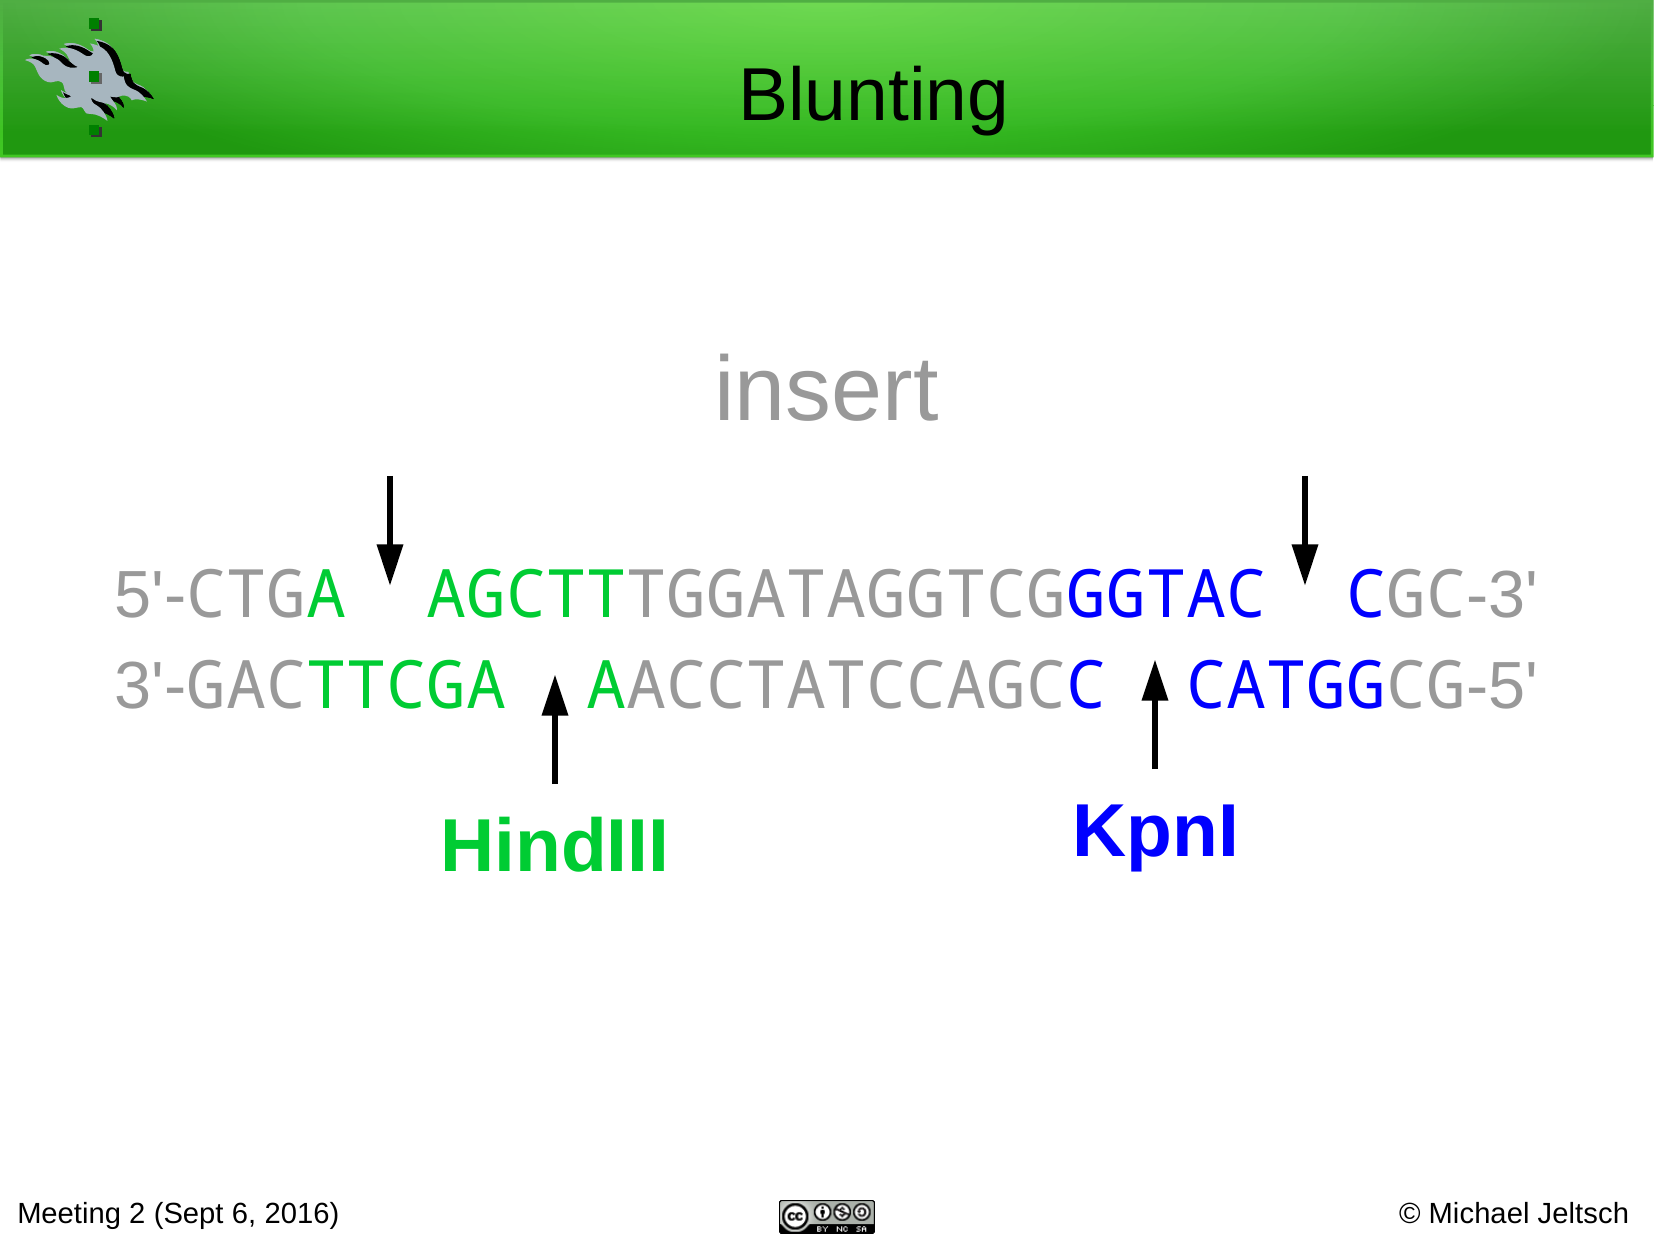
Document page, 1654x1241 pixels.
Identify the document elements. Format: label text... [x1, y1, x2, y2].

text_box HindIII [425, 796, 685, 946]
title Blunting [472, 23, 1276, 166]
text_box 5'-CTGA AGCTTTGGATAGGTCGGGTAC CGC-3' 3'-GACTTCGA AACCTATCCAGCC CATGGCG-5' [99, 539, 1554, 780]
text_box KpnI [1057, 781, 1255, 931]
picture [779, 1200, 875, 1234]
text_box insert [699, 330, 954, 468]
